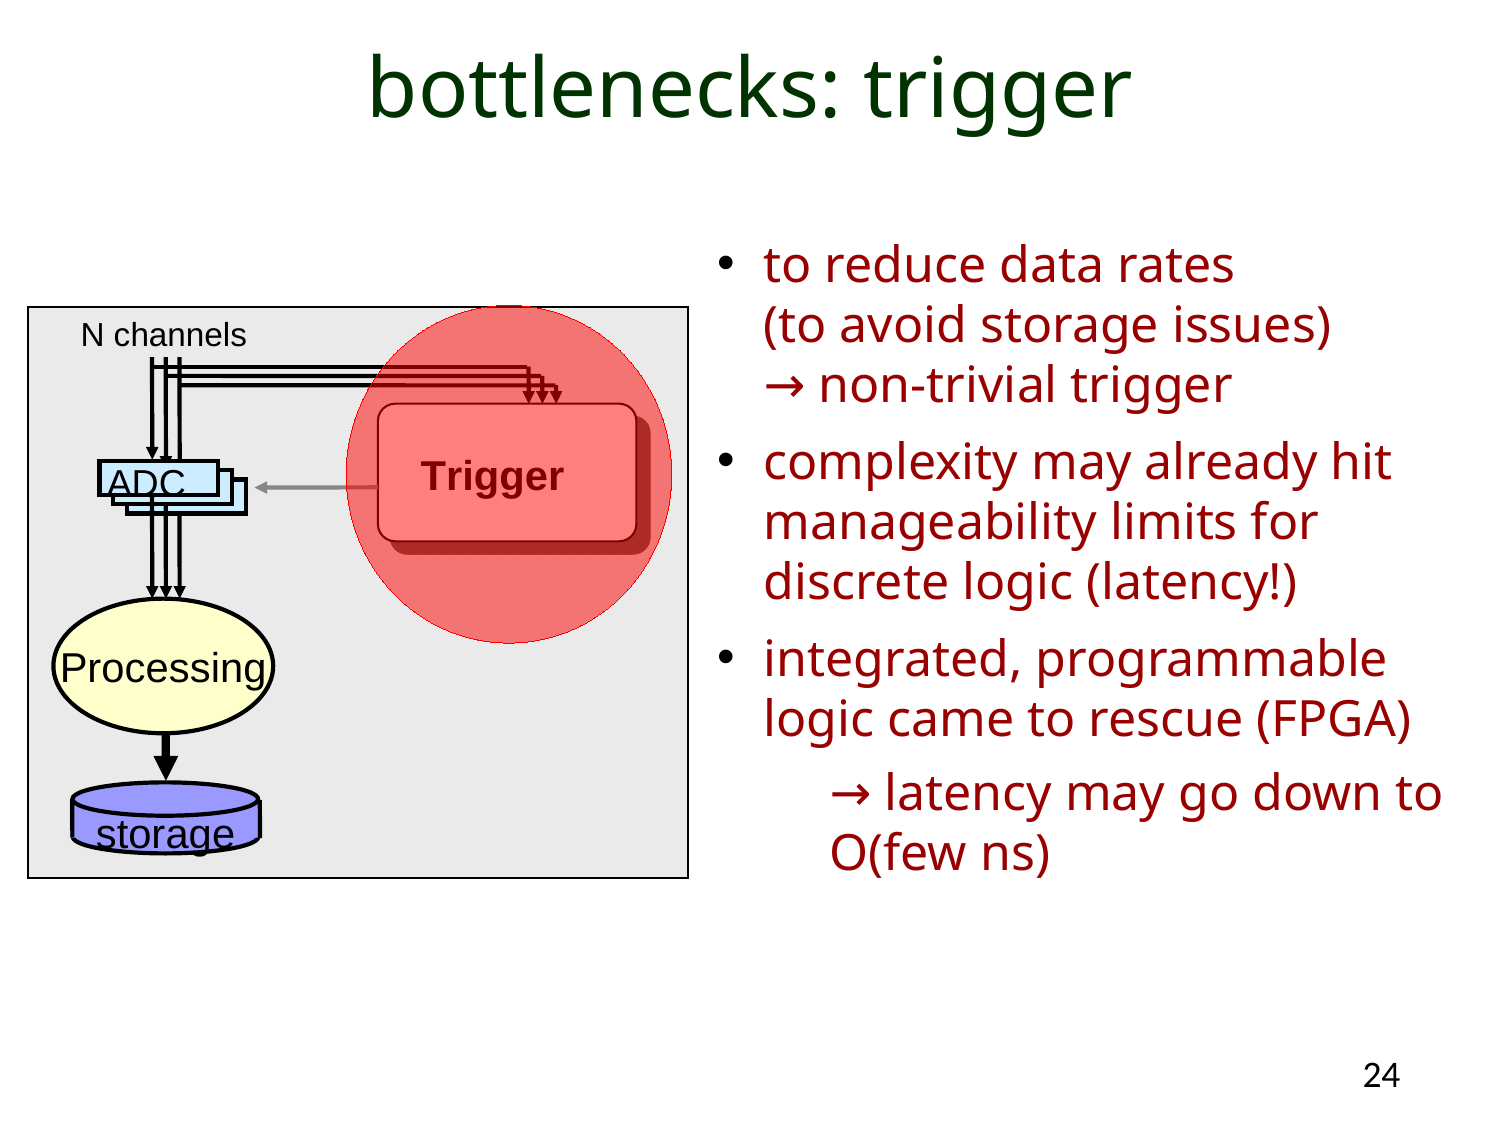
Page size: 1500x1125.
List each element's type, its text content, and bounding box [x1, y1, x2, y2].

text_box Processing [53, 598, 274, 734]
list to reduce data rates (to avoid storage issues) → non-trivial trigger complexity may already hit manageability limits for discrete logic (latency!) integrated, programmable logic came to rescue (FPGA) → latency may go down to O(few ns) [702, 224, 1482, 1030]
text_box storage [80, 798, 251, 865]
text_box N channels [65, 305, 263, 361]
title bottlenecks: trigger [6, 0, 1495, 169]
text_box [167, 587, 179, 599]
text_box [155, 369, 163, 451]
text_box [154, 587, 165, 598]
text_box [168, 378, 177, 451]
text_box [155, 512, 163, 586]
text_box [28, 305, 689, 879]
text_box ADC [91, 451, 222, 512]
